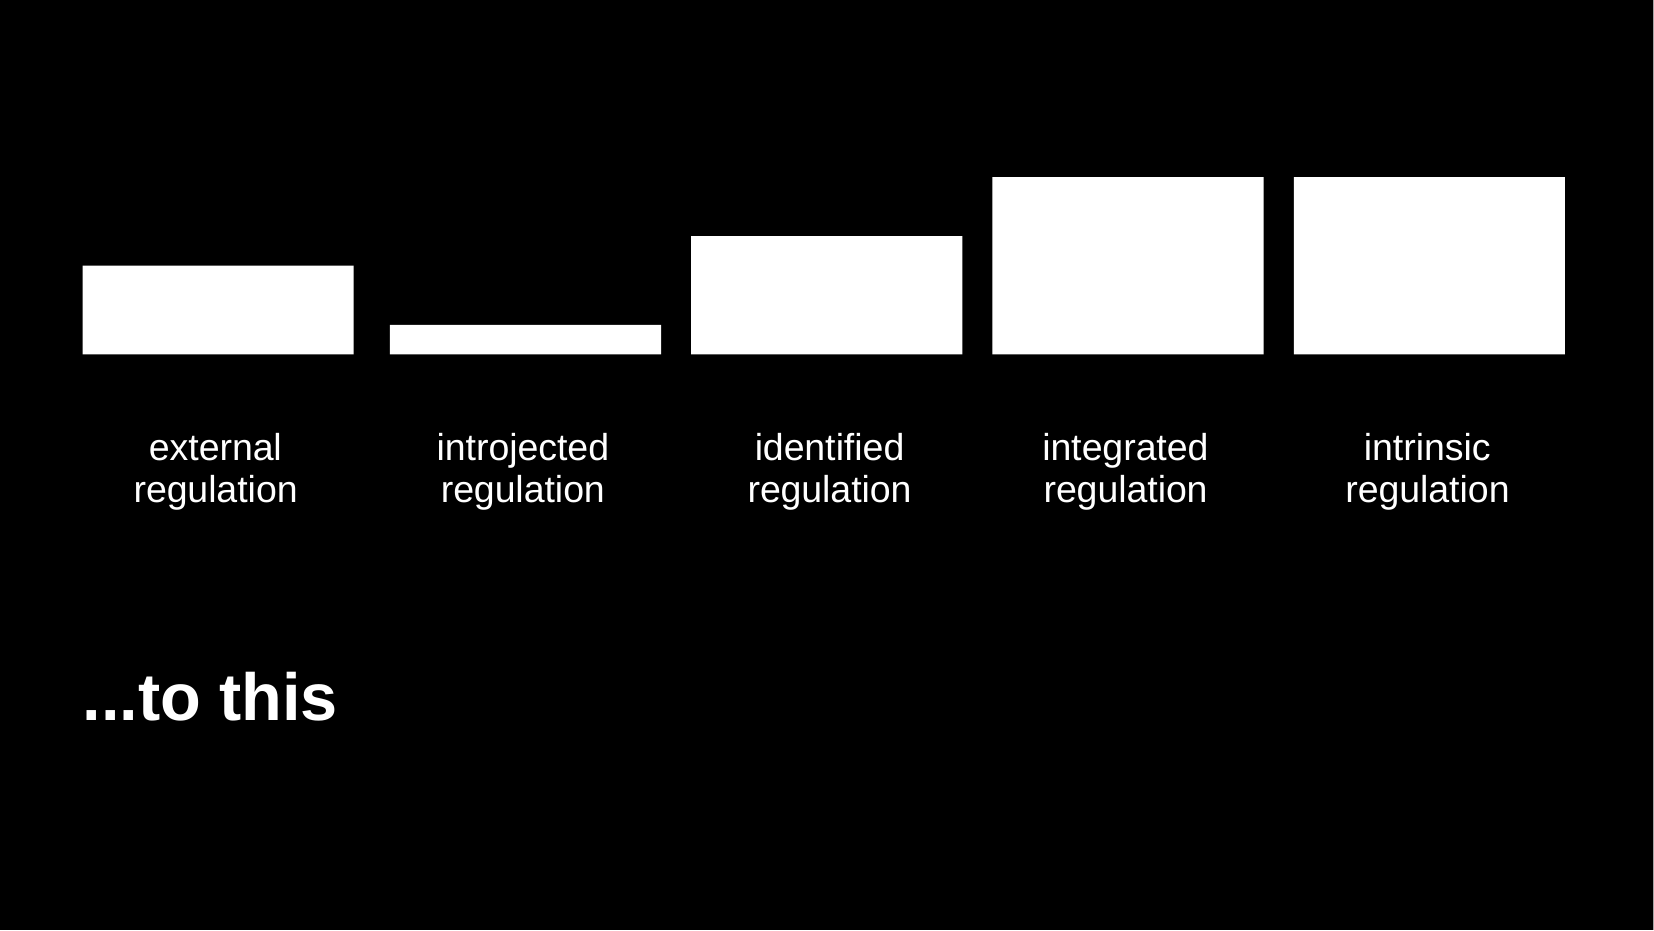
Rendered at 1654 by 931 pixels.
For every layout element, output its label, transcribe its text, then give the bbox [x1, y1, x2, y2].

title ...to this [82, 620, 1571, 776]
text_box [992, 177, 1264, 355]
list identified regulation [696, 405, 963, 532]
list intrinsic regulation [1294, 405, 1561, 532]
text_box [82, 265, 354, 355]
list introjected regulation [390, 405, 656, 532]
text_box [1293, 177, 1565, 355]
list external regulation [82, 405, 349, 532]
text_box [691, 236, 963, 355]
list integrated regulation [992, 405, 1259, 532]
text_box [389, 324, 662, 355]
